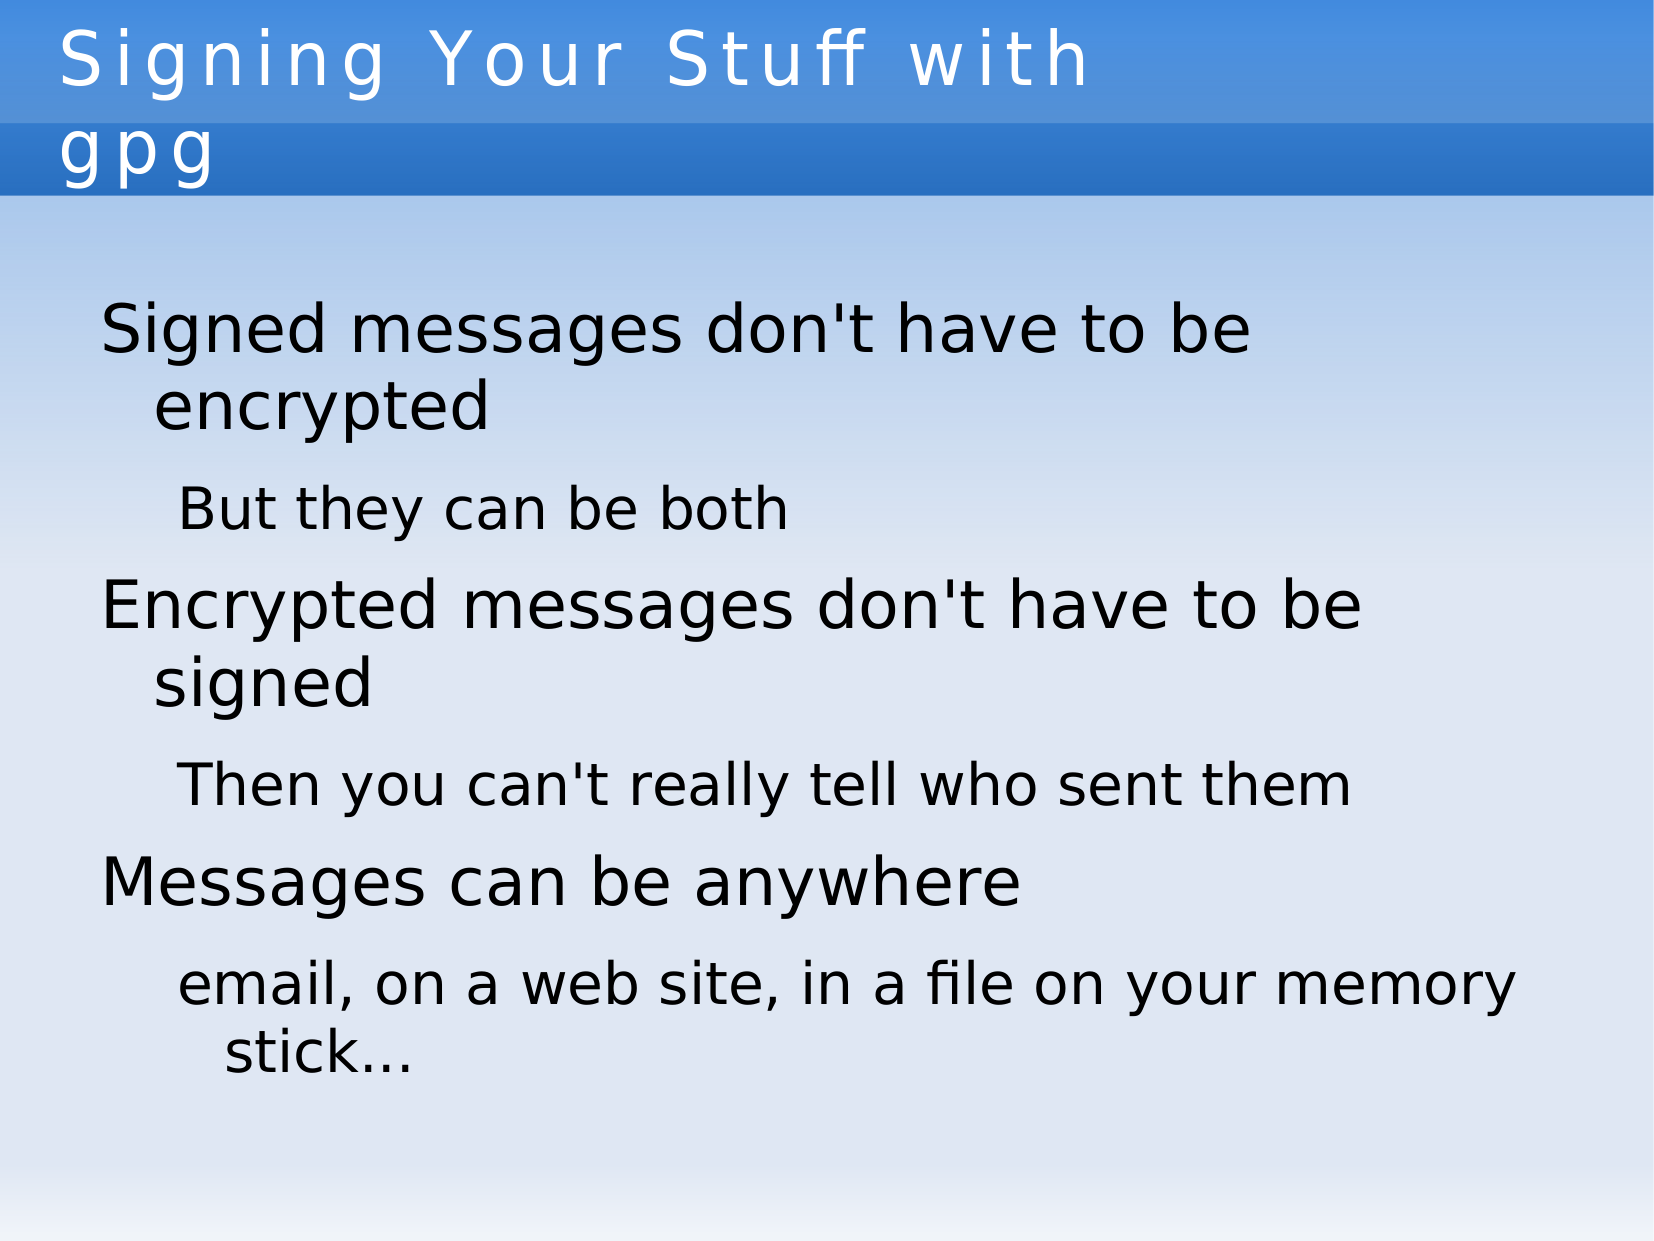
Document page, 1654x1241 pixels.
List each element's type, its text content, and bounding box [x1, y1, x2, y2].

picture [0, 0, 1654, 1241]
list Signed messages don't have to be encrypted But they can be both Encrypted messages don't have to be signed Then you can't really tell who sent them Messages can be anywhere email, on a web site, in a file on your memory stick... [82, 290, 1571, 1109]
title Signing Your Stuff with gpg [59, 16, 1270, 191]
